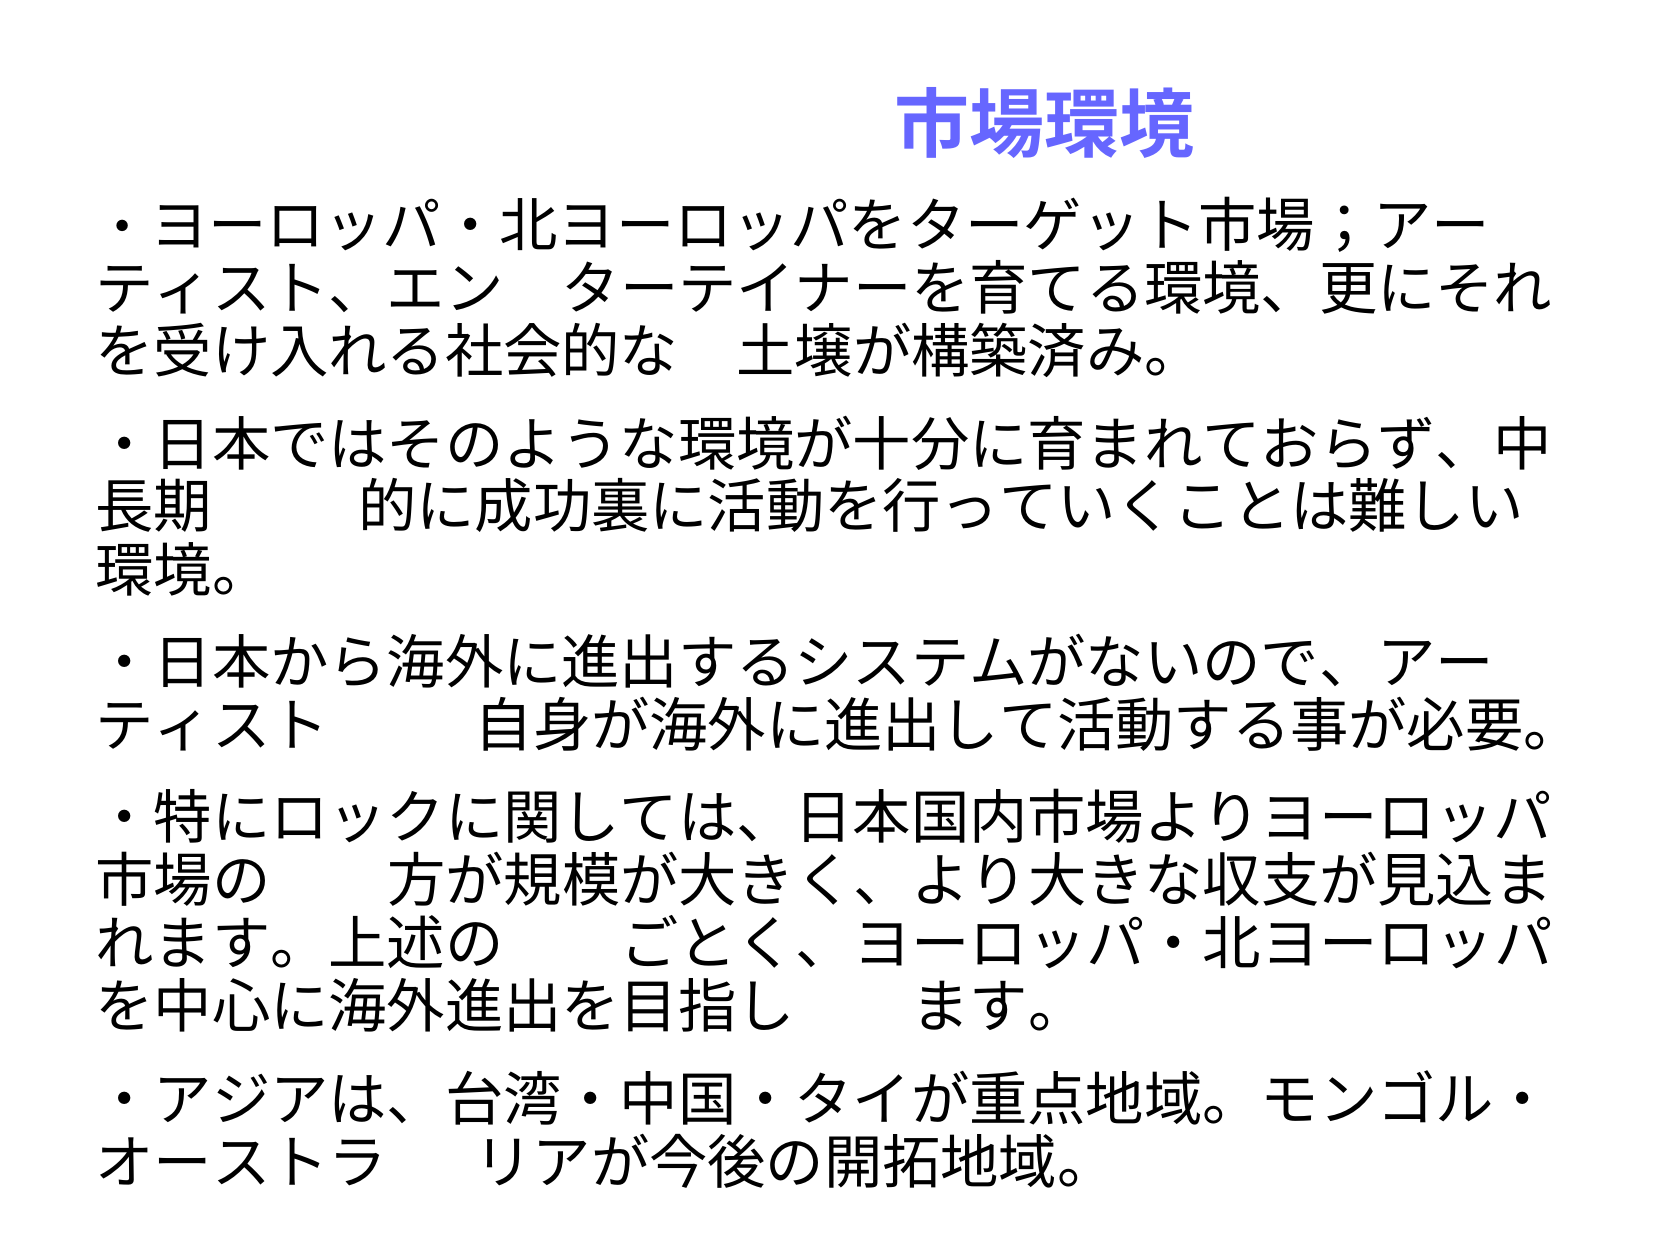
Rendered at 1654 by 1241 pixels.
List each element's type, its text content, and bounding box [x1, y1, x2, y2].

text_box ・ヨーロッパ・北ヨーロッパをターゲット市場；アーティスト、エン ターテイナーを育てる環境、更にそれを受け入れる社会的な 土壌が構築済み。 ・日本ではそのような環境が十分に育まれておらず、中長期 的に成功裏に活動を行っていくことは難しい環境。 ・日本から海外に進出するシステムがないので、アーティスト 自身が海外に進出して活動する事が必要。 ・特にロックに関しては、日本国内市場よりヨーロッパ市場の 方が規模が大きく、より大きな収支が見込まれます。上述の ごとく、ヨーロッパ・北ヨーロッパを中心に海外進出を目指し ます。 ・アジアは、台湾・中国・タイが重点地域。モンゴル・オーストラ リアが今後の開拓地域。 [10, 188, 1583, 1158]
text_box 市場環境 [92, 78, 1654, 253]
